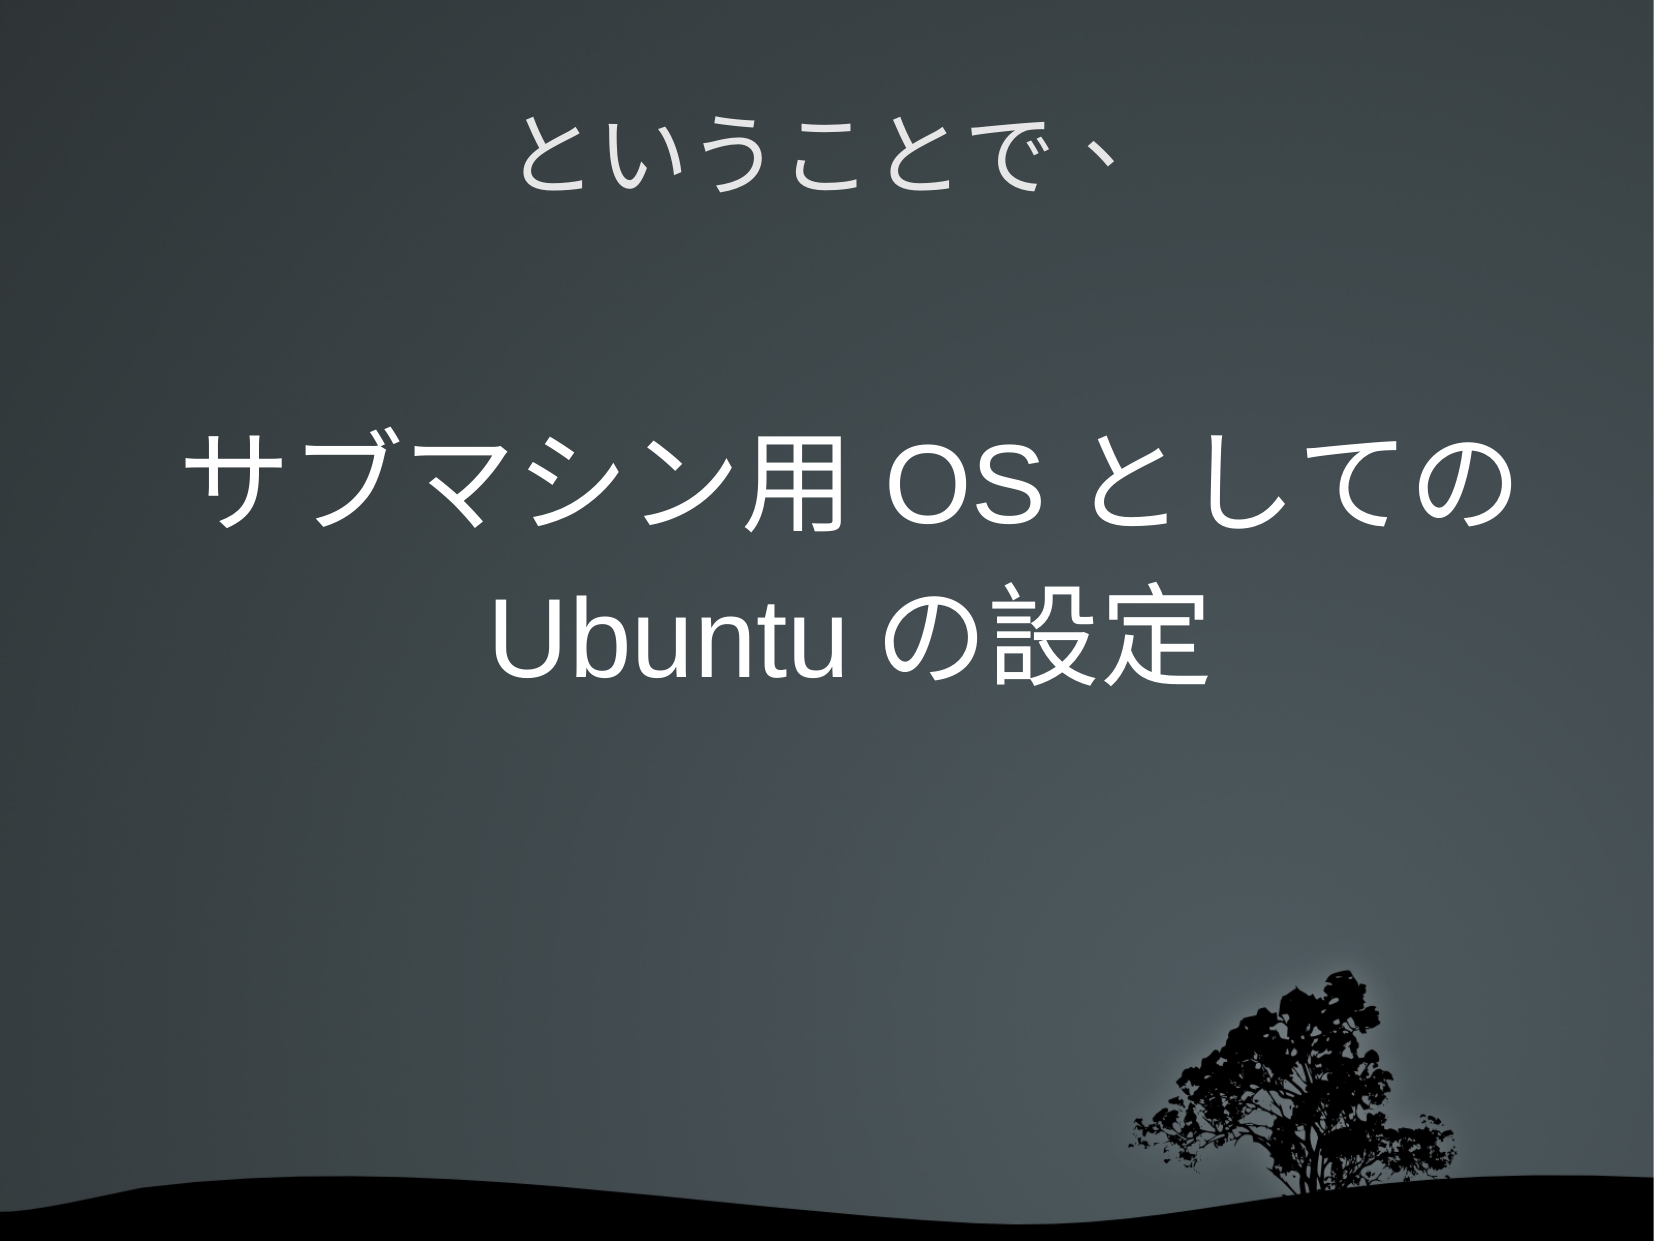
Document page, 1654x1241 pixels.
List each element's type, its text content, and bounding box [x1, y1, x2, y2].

subtitle サブマシン用OSとしての Ubuntuの設定 [106, 147, 1595, 967]
title ということで、 [82, 49, 1571, 257]
picture [0, 0, 1654, 1241]
